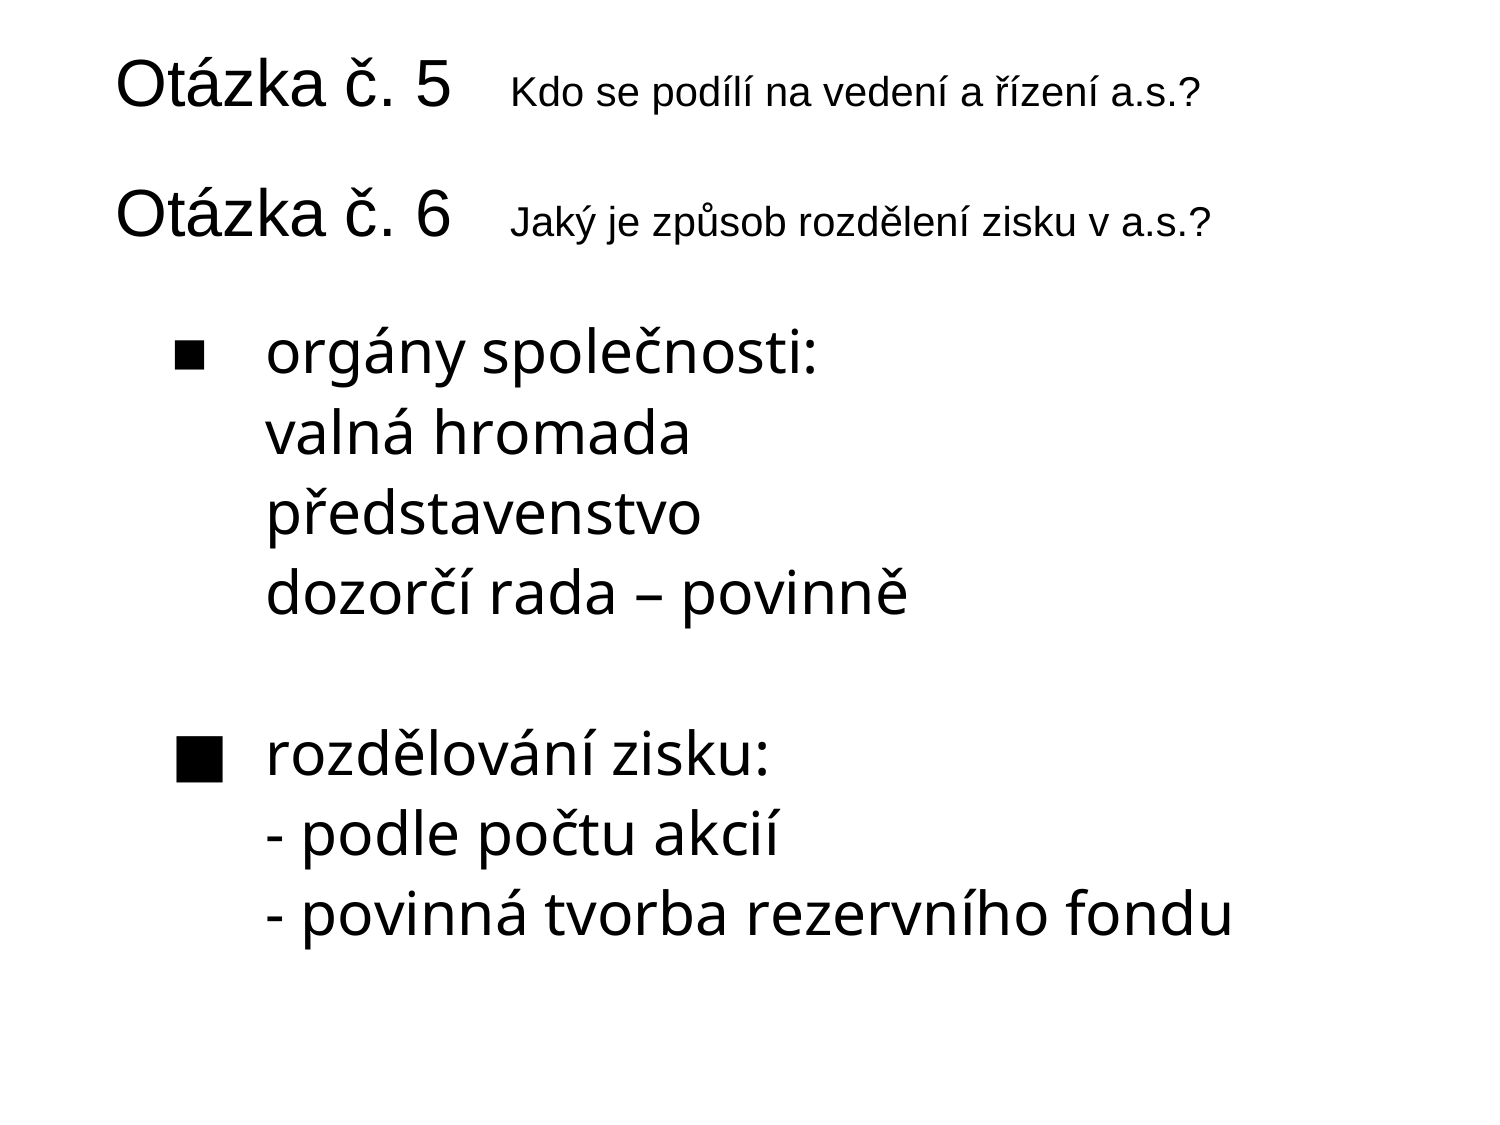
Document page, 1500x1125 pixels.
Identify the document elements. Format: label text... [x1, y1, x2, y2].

title Otázka č. 5 Kdo se podílí na vedení a řízení a.s.? Otázka č. 6 Jaký je způsob rozdělení zisku v a.s.? [100, 0, 1425, 303]
list ■ orgány společnosti: valná hromada představenstvo dozorčí rada – povinně ■ rozdělování zisku: - podle počtu akcií - povinná tvorba rezervního fondu [100, 314, 1425, 975]
